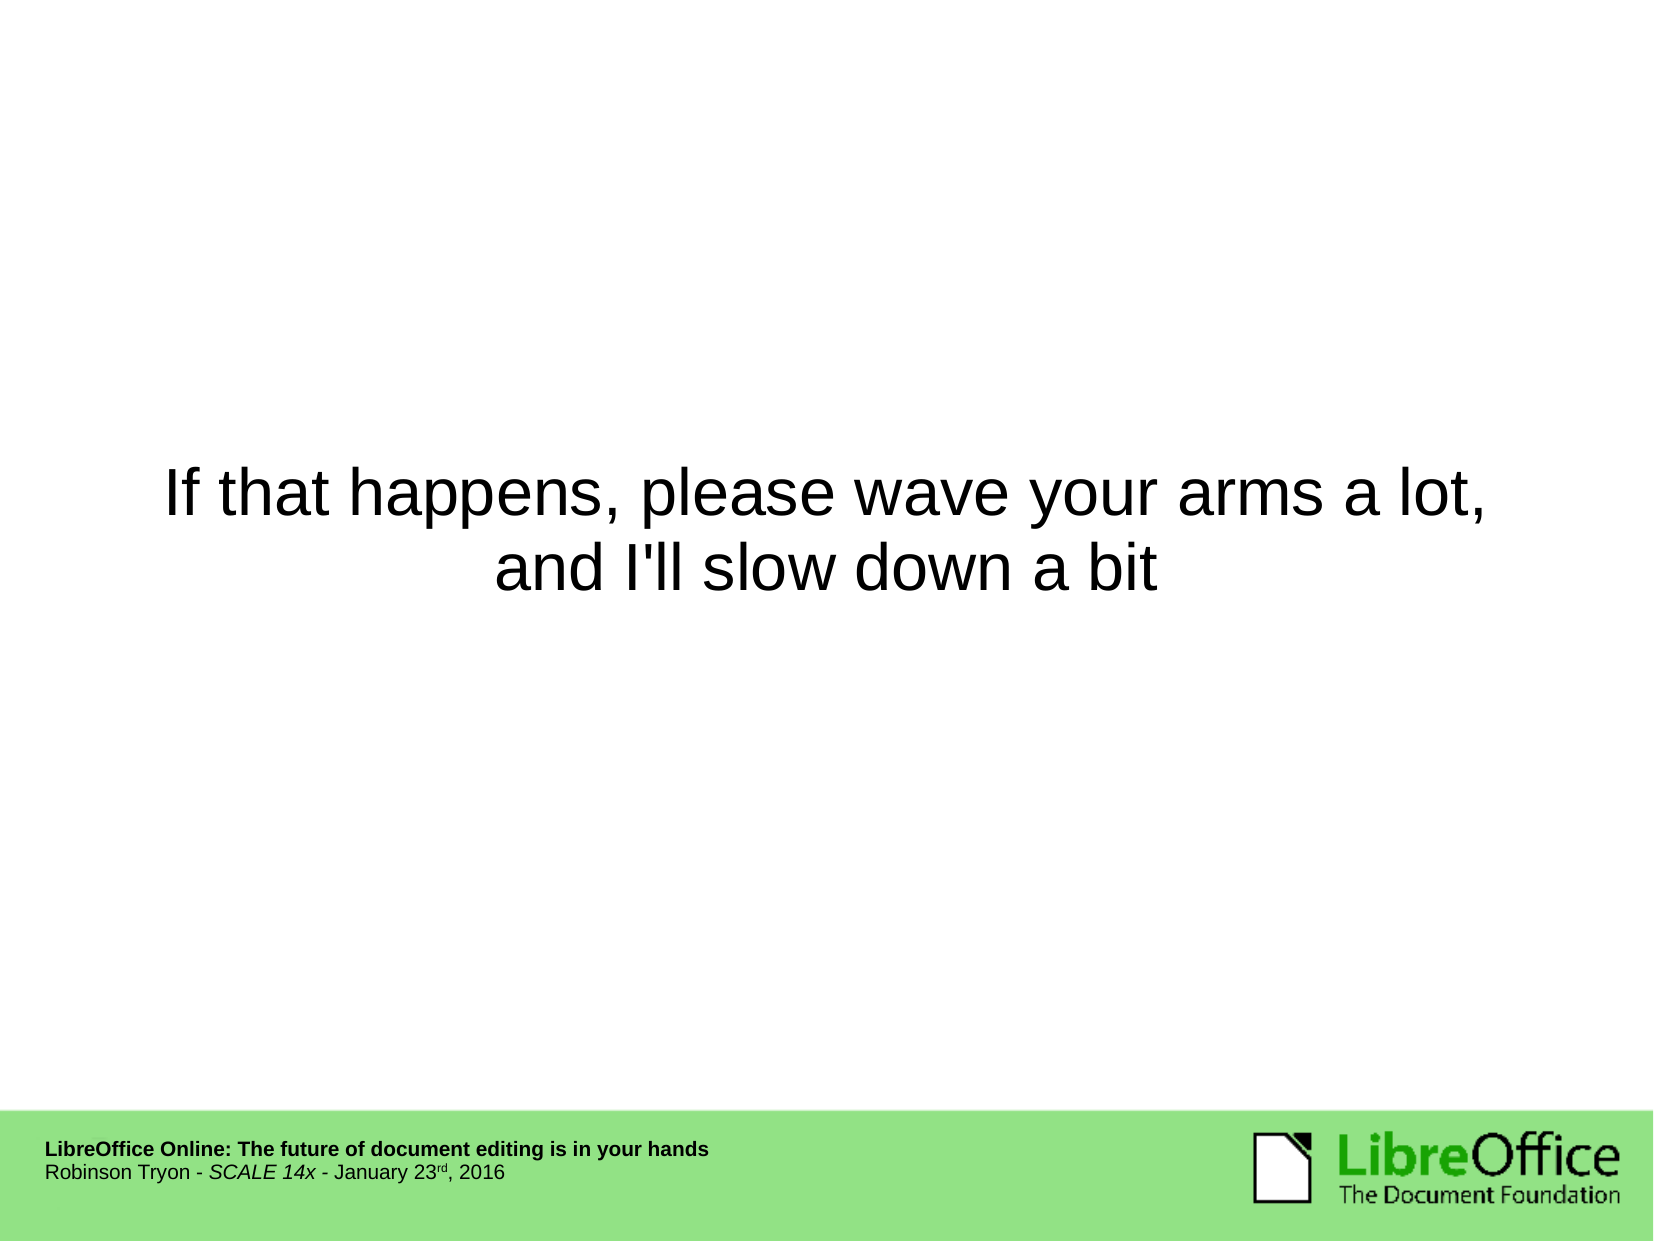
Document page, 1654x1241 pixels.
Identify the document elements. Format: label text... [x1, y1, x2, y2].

subtitle If that happens, please wave your arms a lot, and I'll slow down a bit [82, 49, 1571, 1010]
picture [0, 0, 1654, 1241]
